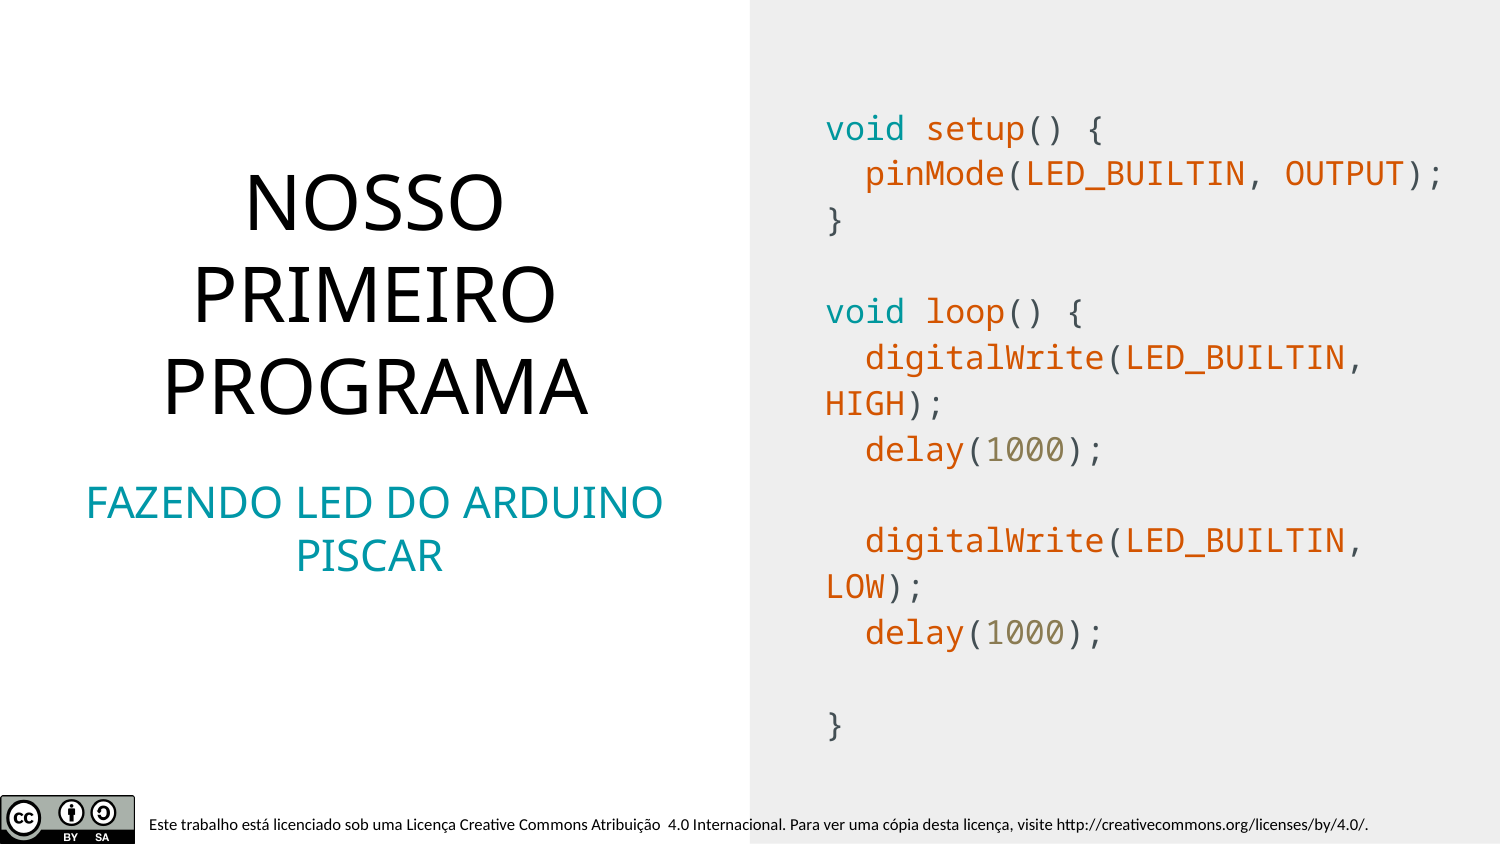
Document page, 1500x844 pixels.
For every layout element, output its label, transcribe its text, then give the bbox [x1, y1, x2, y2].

subtitle FAZENDO LED DO ARDUINO PISCAR [43, 459, 708, 663]
picture [0, 795, 135, 844]
list void setup() { pinMode(LED_BUILTIN, OUTPUT); } void loop() { digitalWrite(LED_BUILTIN, HIGH); delay(1000); digitalWrite(LED_BUILTIN, LOW); delay(1000); } [810, 118, 1474, 725]
title NOSSO PRIMEIRO PROGRAMA [43, 202, 708, 446]
text_box Este trabalho está licenciado sob uma Licença Creative Commons Atribuição 4.0 Internacional. Para ver uma cópia desta licença, visite http://creativecommons.org/licenses/by/4.0/. [135, 795, 1500, 844]
